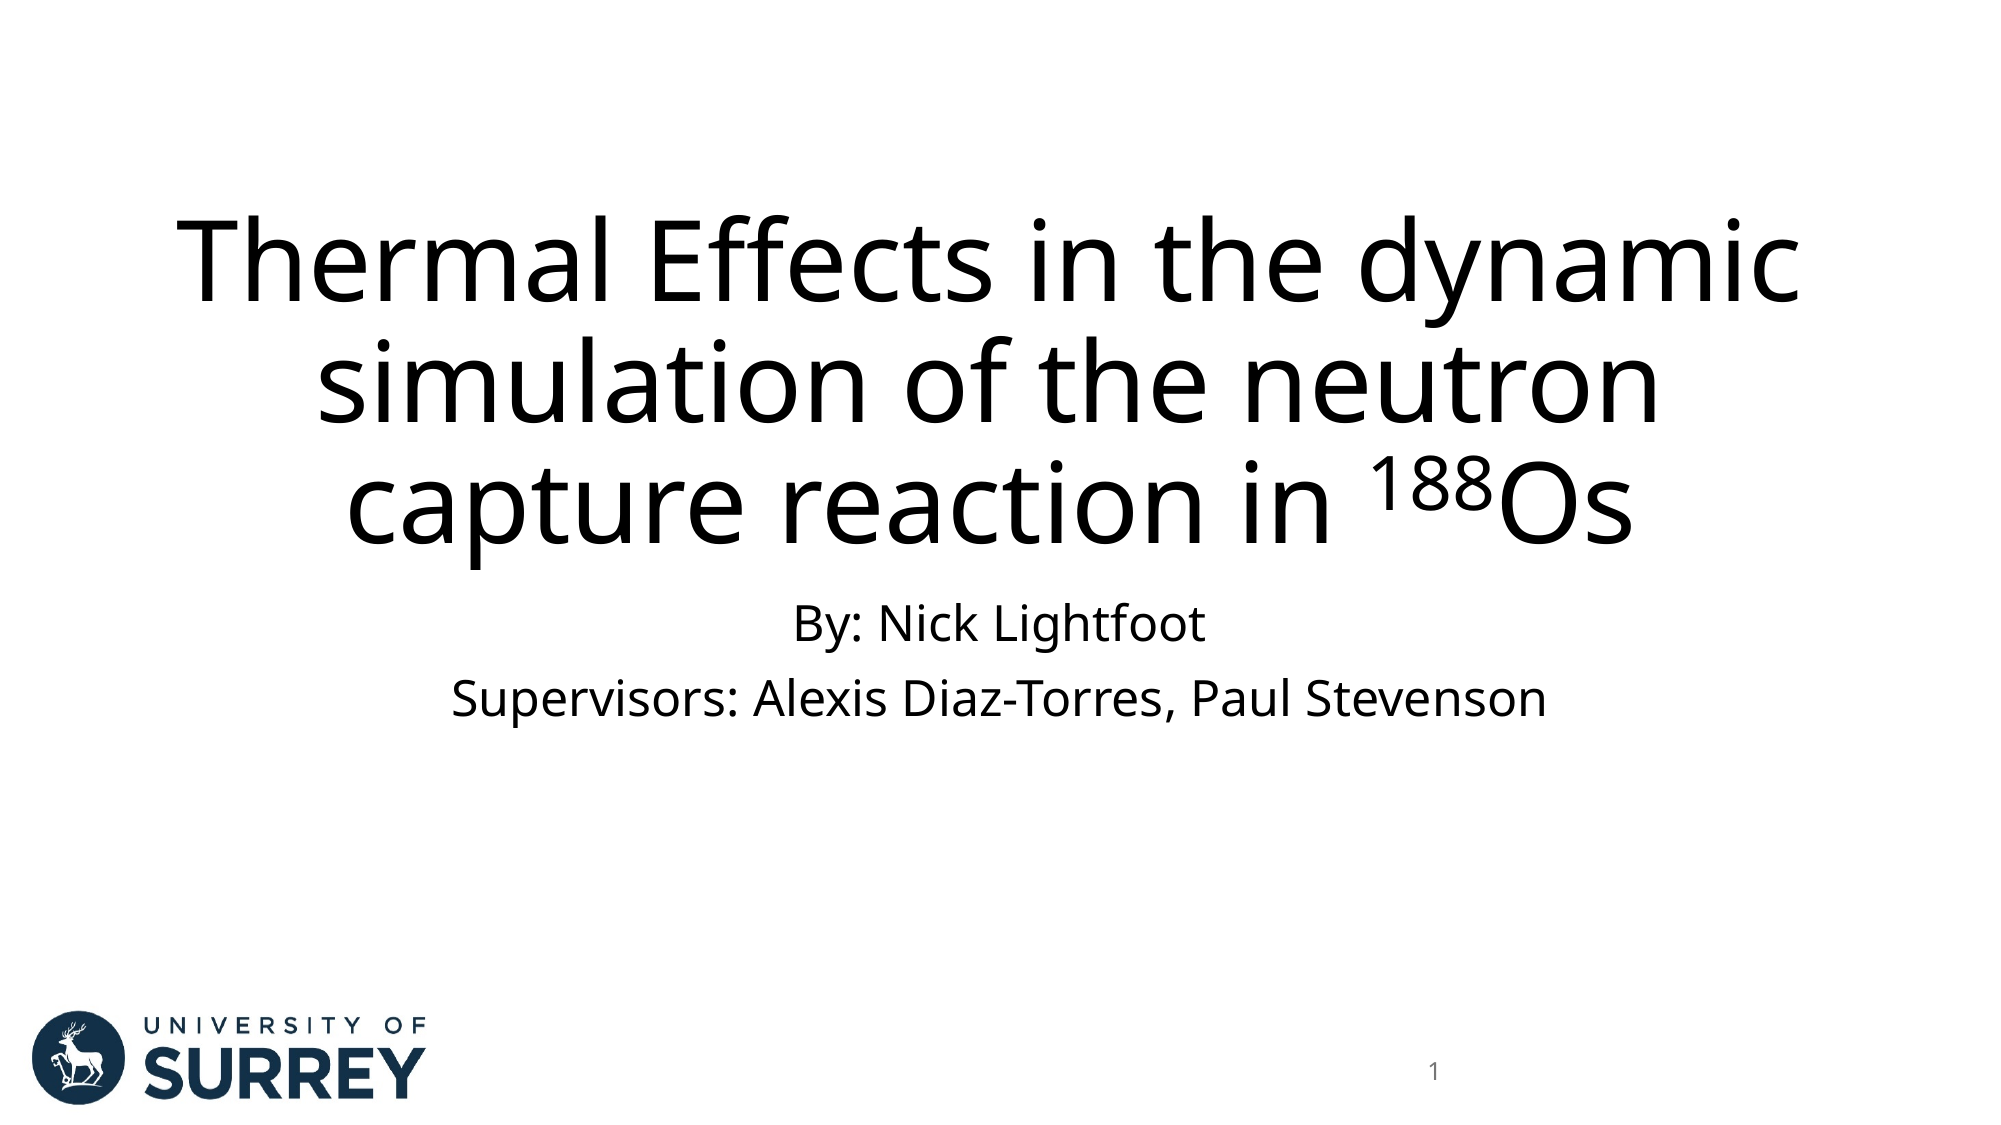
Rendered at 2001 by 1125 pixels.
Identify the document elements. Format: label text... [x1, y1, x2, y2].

subtitle By: Nick Lightfoot Supervisors: Alexis Diaz-Torres, Paul Stevenson [249, 590, 1750, 863]
title Thermal Effects in the dynamic simulation of the neutron capture reaction in 188Os [118, 184, 1863, 576]
picture [0, 993, 461, 1125]
text_box [1412, 1042, 1863, 1103]
